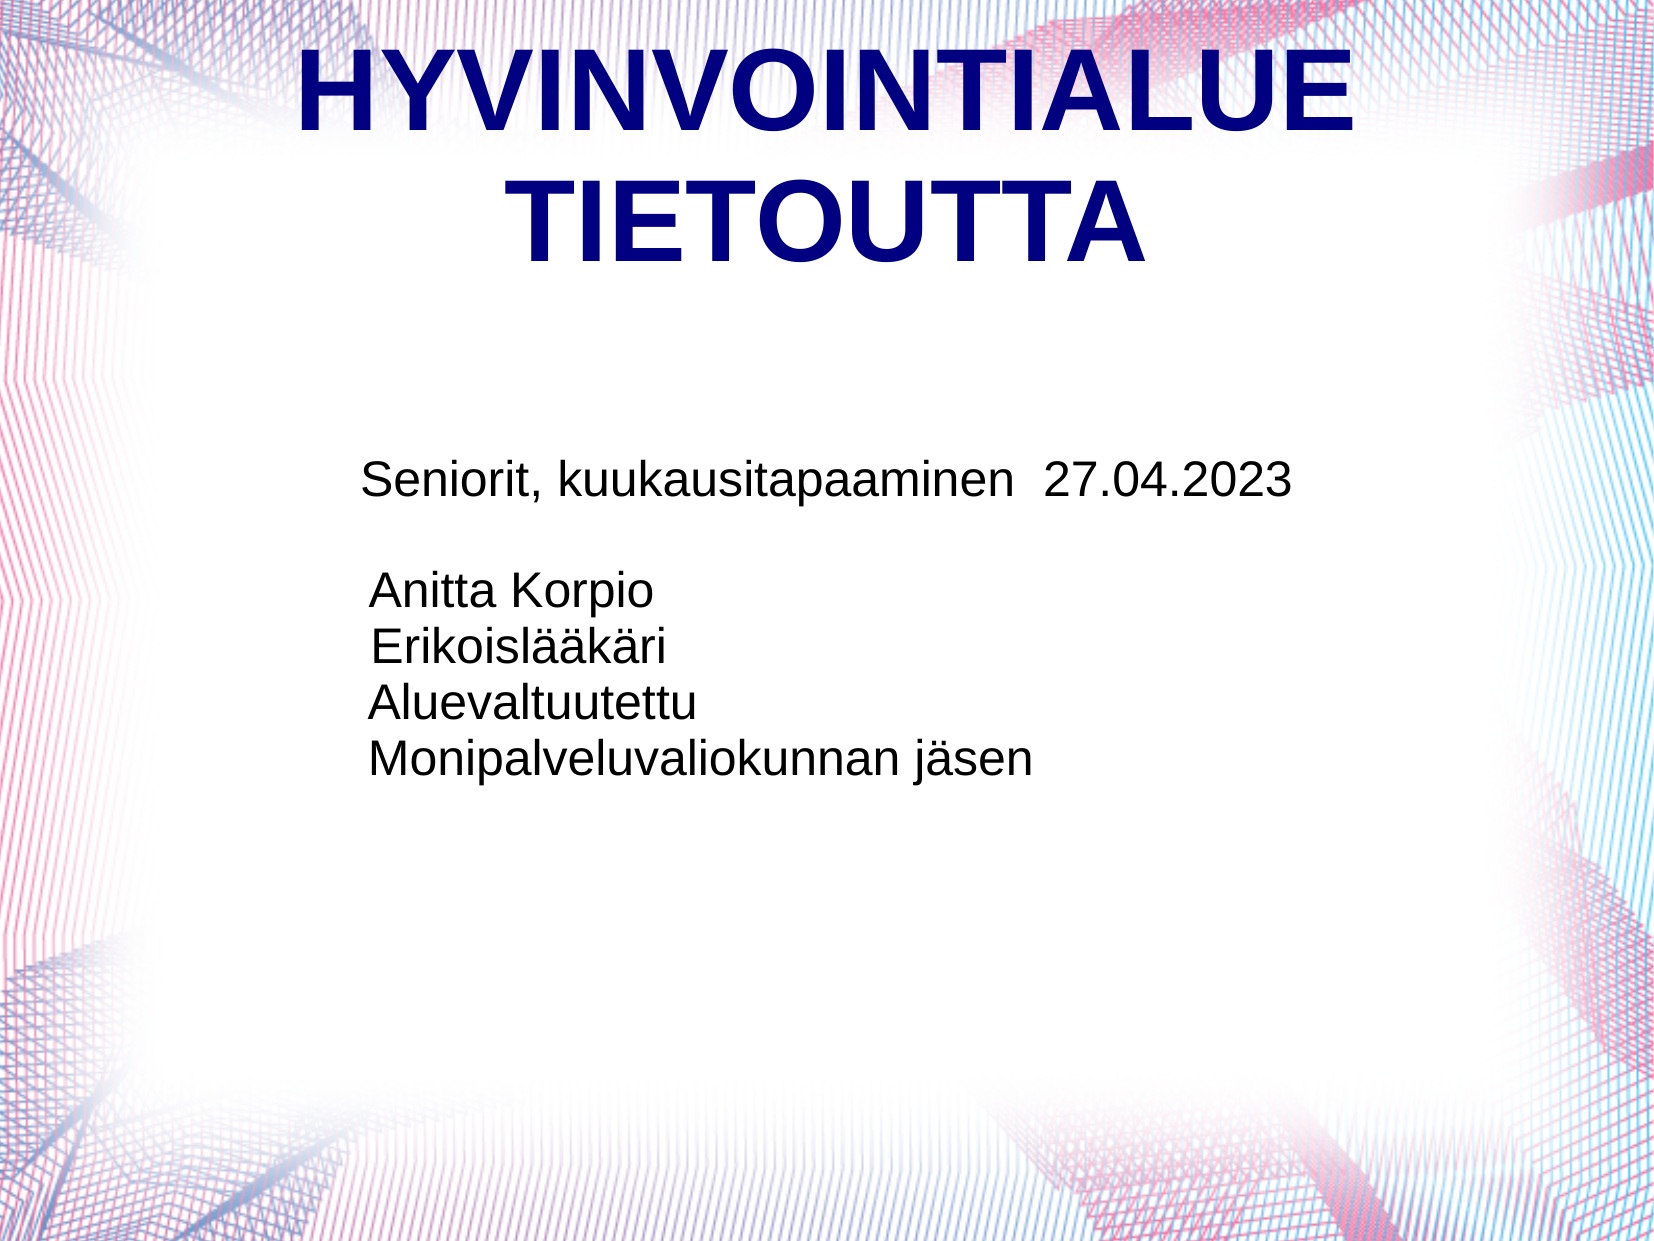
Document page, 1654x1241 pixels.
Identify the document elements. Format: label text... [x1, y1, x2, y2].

subtitle Seniorit, kuukausitapaaminen 27.04.2023 Anitta Korpio Erikoislääkäri Aluevaltuutettu Monipalveluvaliokunnan jäsen [82, 291, 1571, 1111]
title HYVINVOINTIALUE TIETOUTTA [82, 22, 1571, 284]
picture [0, 0, 1654, 1241]
